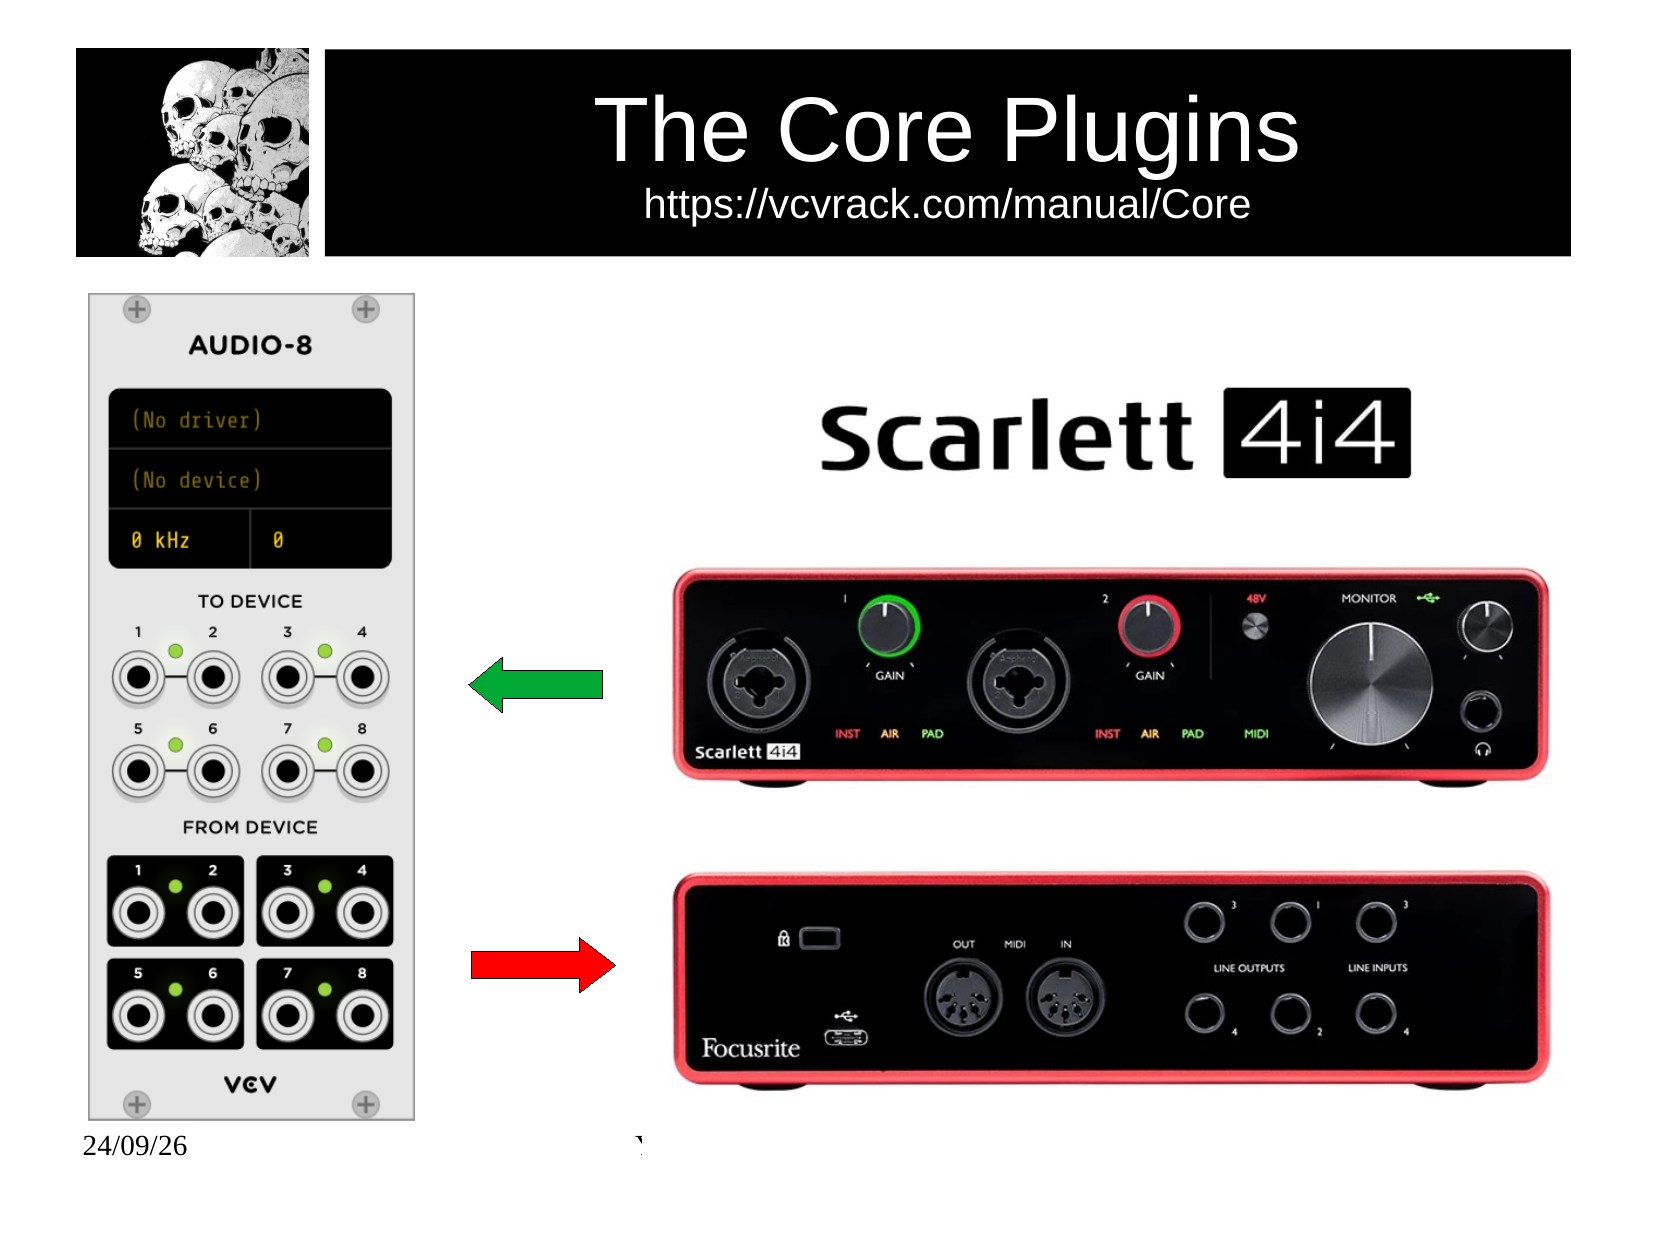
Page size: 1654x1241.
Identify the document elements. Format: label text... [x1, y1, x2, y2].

title The Core Plugins https://vcvrack.com/manual/Core [324, 49, 1571, 257]
text_box [471, 937, 616, 993]
text_box [468, 657, 603, 713]
picture [642, 281, 1580, 1220]
picture [76, 48, 309, 257]
picture [88, 293, 415, 1121]
